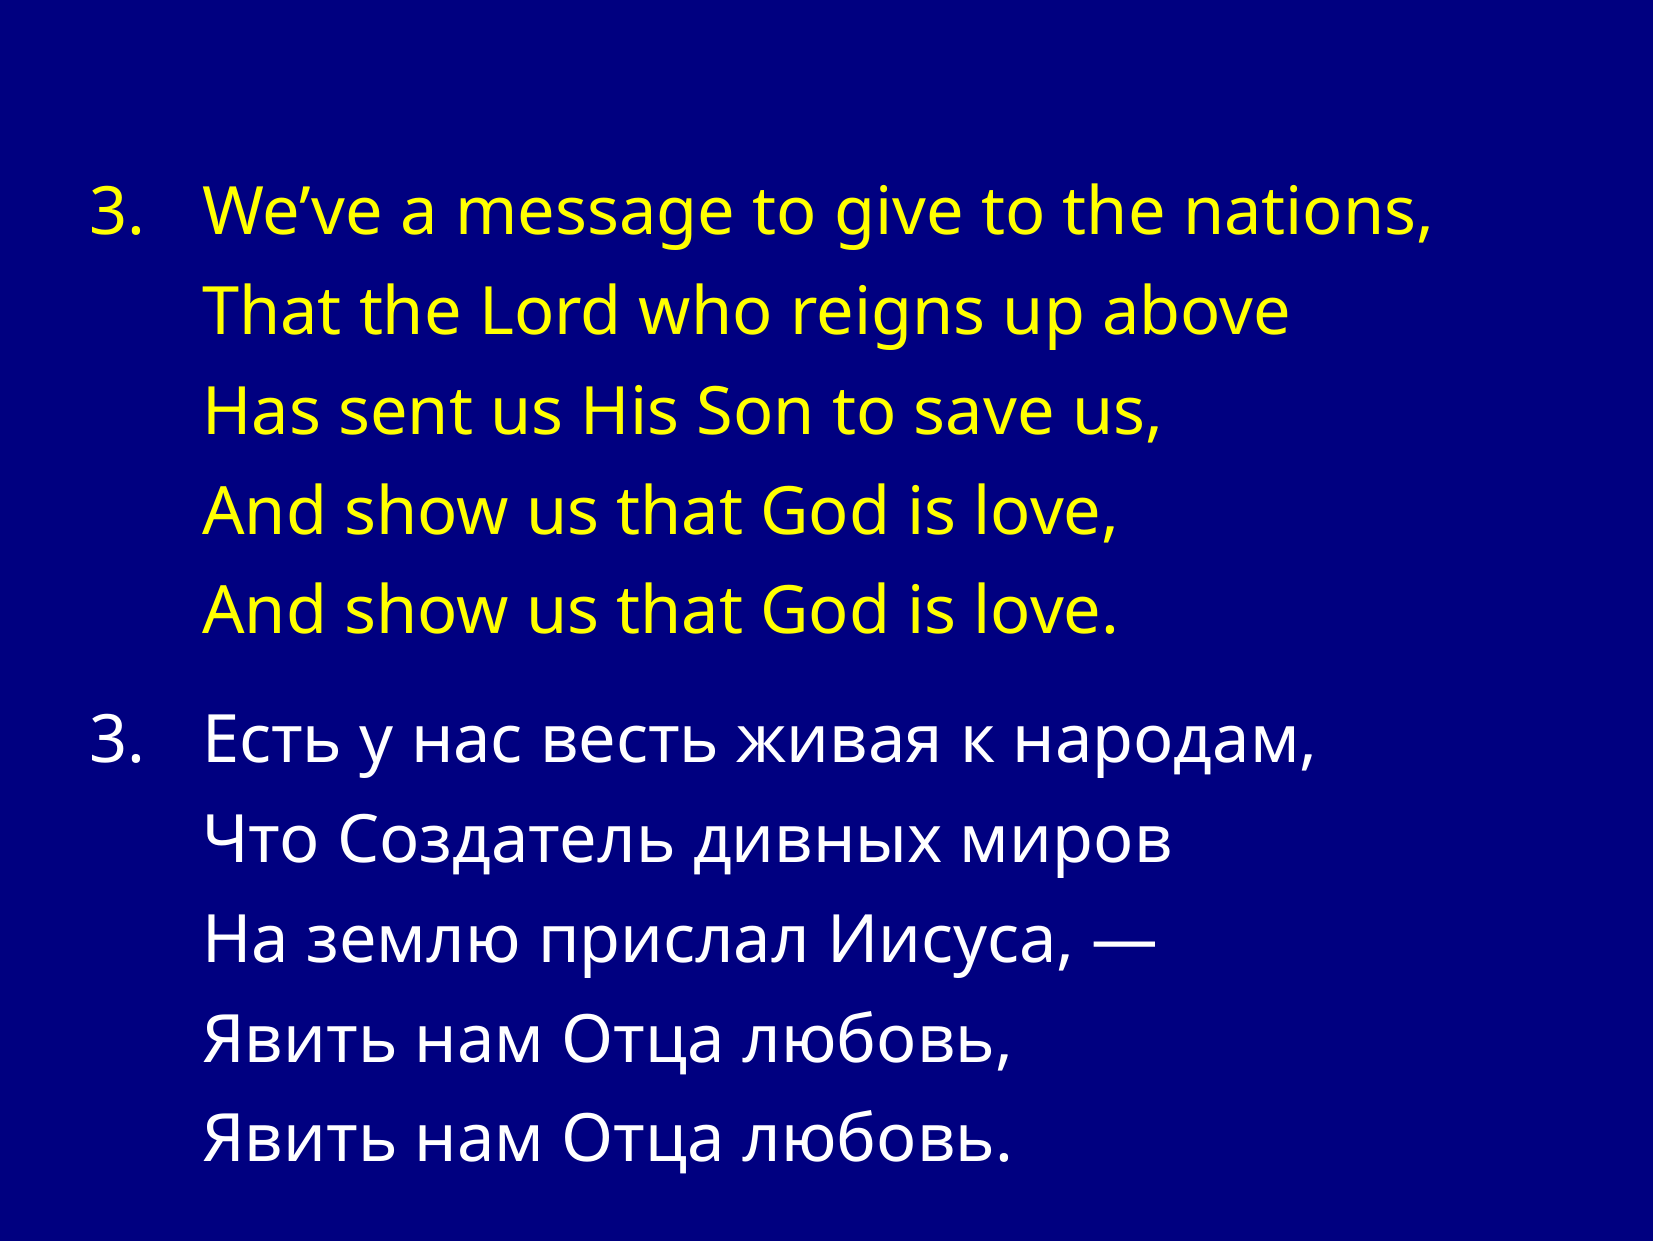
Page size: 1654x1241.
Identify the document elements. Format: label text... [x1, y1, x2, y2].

text_box 3. Есть у нас весть живая к народам, Что Создатель дивных миров На землю прислал Иисуса, — Явить нам Отца любовь, Явить нам Отца любовь. [75, 675, 1576, 1163]
text_box 3. We’ve a message to give to the nations, That the Lord who reigns up above Has sent us His Son to save us, And show us that God is love, And show us that God is love. [75, 56, 1576, 638]
